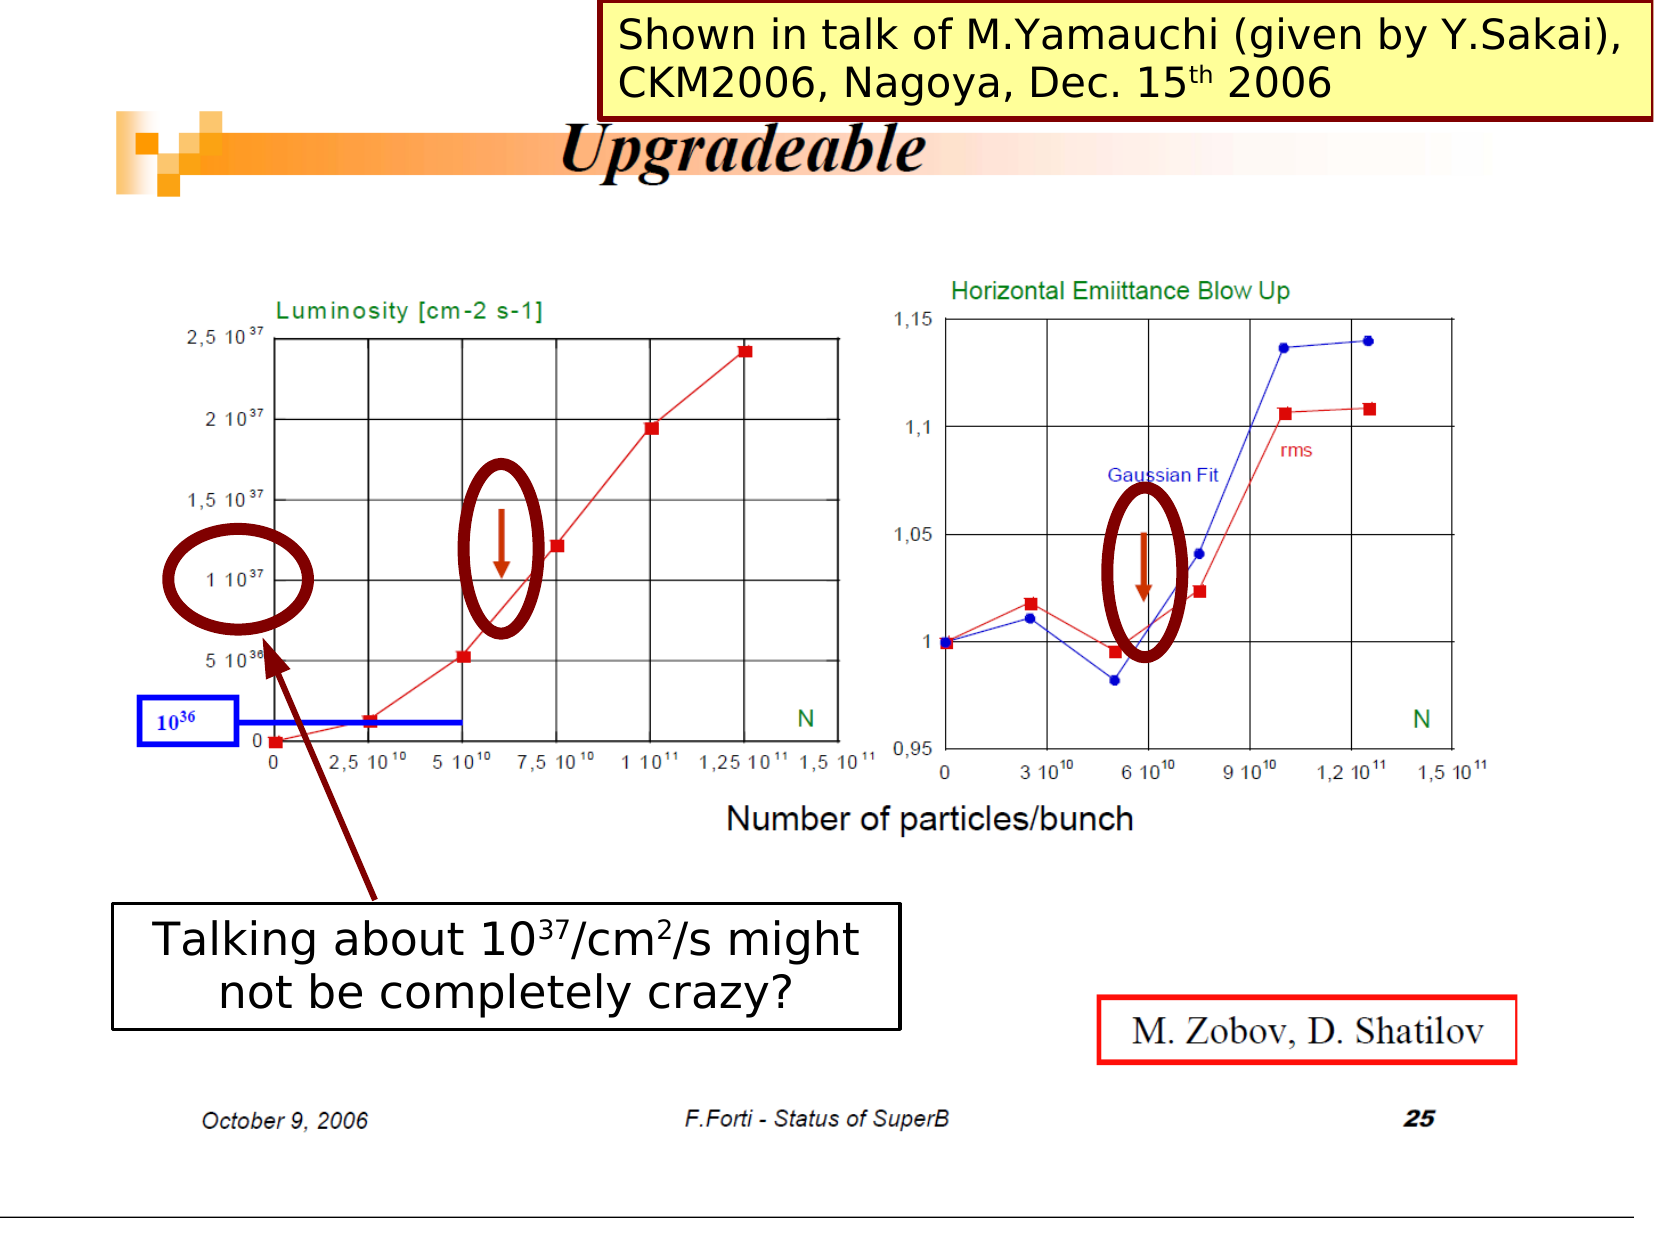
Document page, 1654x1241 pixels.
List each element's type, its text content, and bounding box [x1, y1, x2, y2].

text_box Shown in talk of M.Yamauchi (given by Y.Sakai), CKM2006, Nagoya, Dec. 15th 2006 [600, 0, 1654, 119]
picture [0, 60, 1634, 1218]
text_box Talking about 1037/cm2/s might not be completely crazy? [112, 903, 901, 1030]
